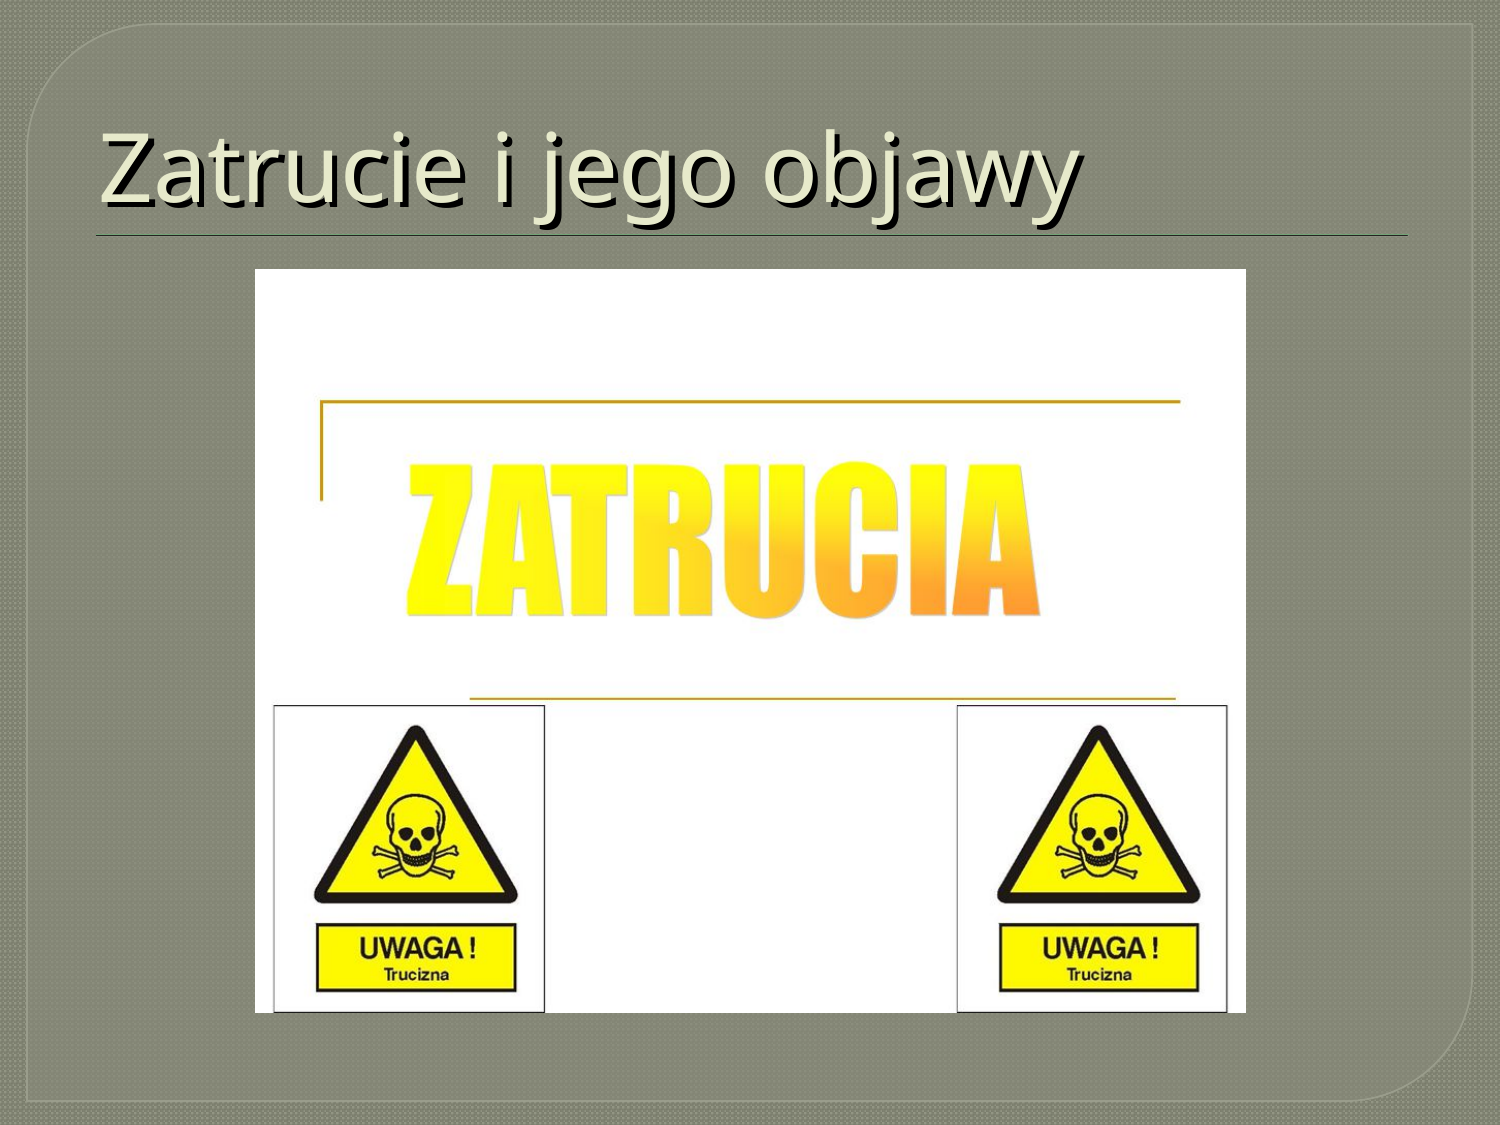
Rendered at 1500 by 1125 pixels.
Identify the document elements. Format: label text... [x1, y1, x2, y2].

title Zatrucie i jego objawy [75, 41, 1426, 230]
picture [255, 270, 1246, 1013]
